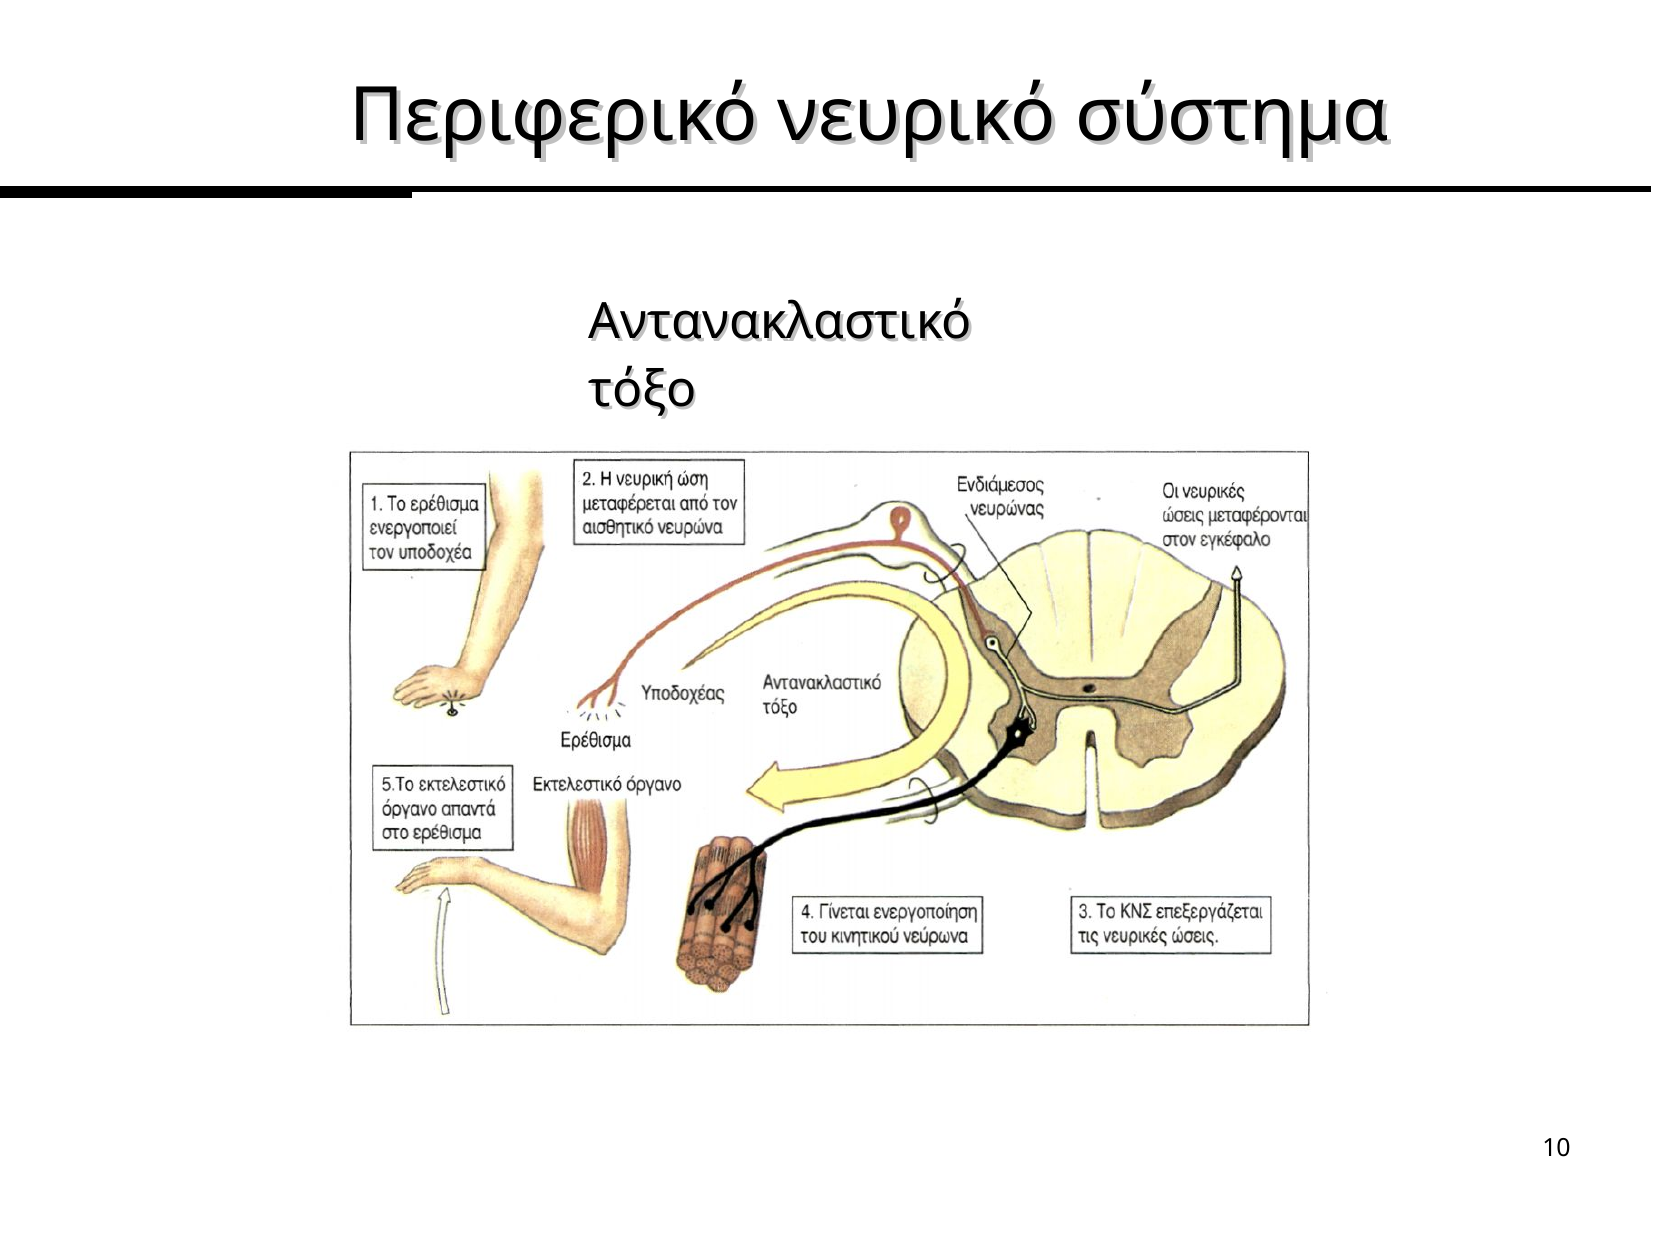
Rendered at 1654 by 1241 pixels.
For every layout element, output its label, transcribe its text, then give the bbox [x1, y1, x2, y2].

text_box Περιφερικό νευρικό σύστημα [334, 52, 1319, 158]
picture [324, 443, 1329, 1034]
text_box Αντανακλαστικό τόξο [573, 277, 1080, 353]
